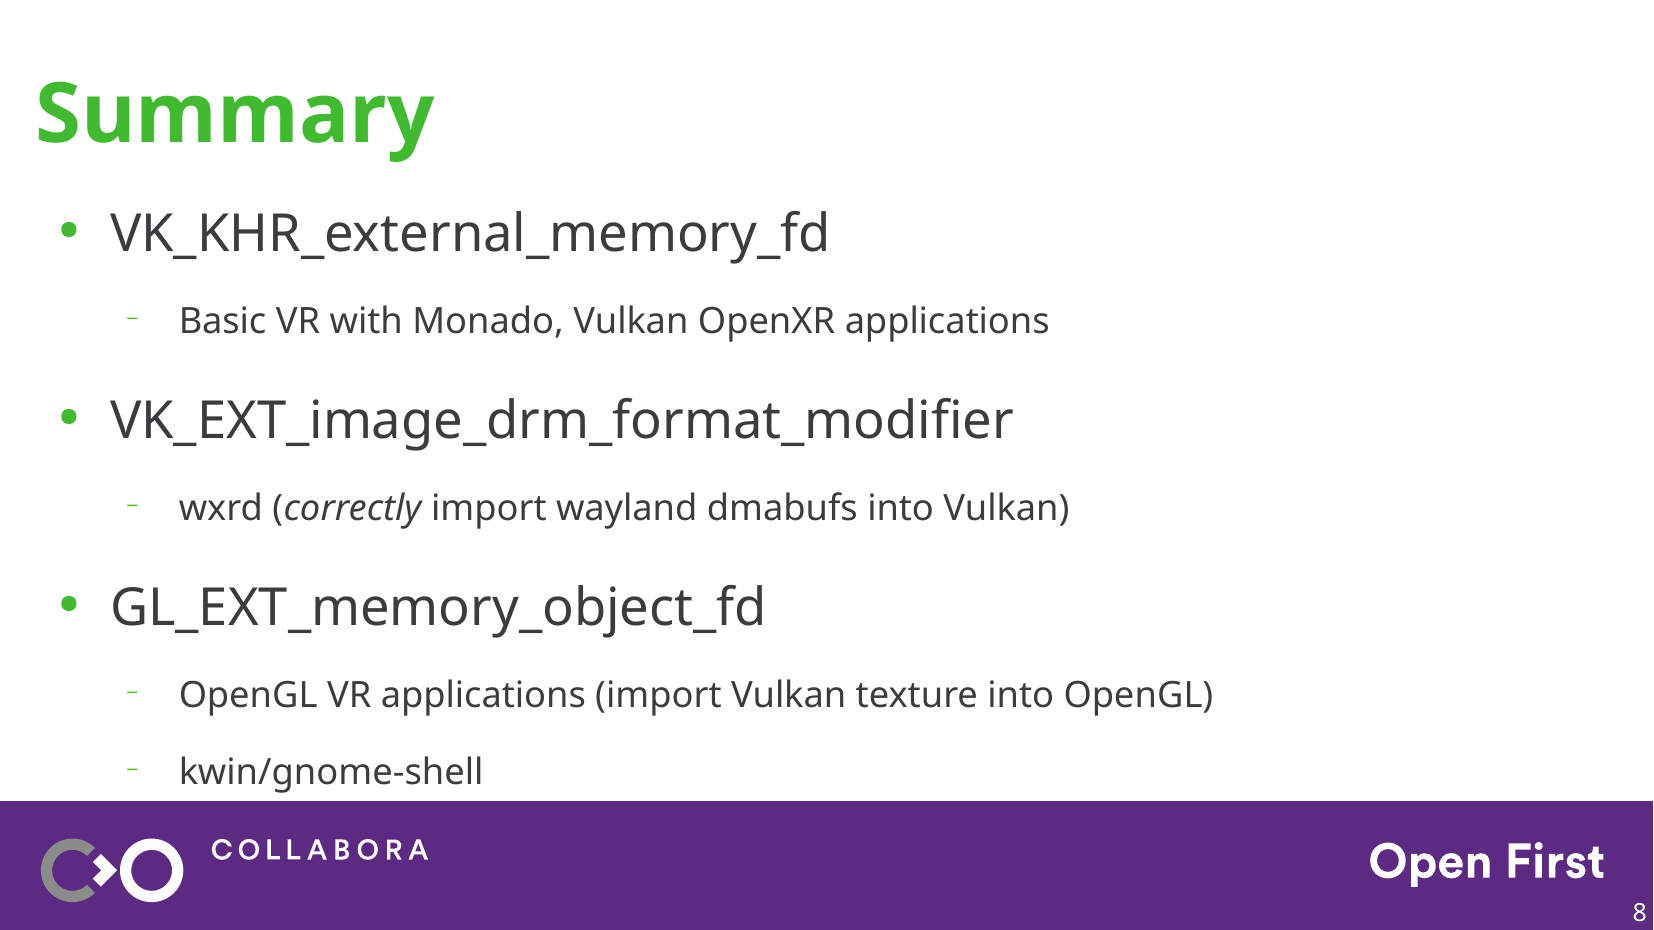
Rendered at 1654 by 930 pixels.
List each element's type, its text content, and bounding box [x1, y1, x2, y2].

title Summary [35, 61, 1608, 159]
list VK_KHR_external_memory_fd Basic VR with Monado, Vulkan OpenXR applications VK_EXT_image_drm_format_modifier wxrd (correctly import wayland dmabufs into Vulkan) GL_EXT_memory_object_fd OpenGL VR applications (import Vulkan texture into OpenGL) kwin/gnome-shell [41, 160, 1613, 804]
